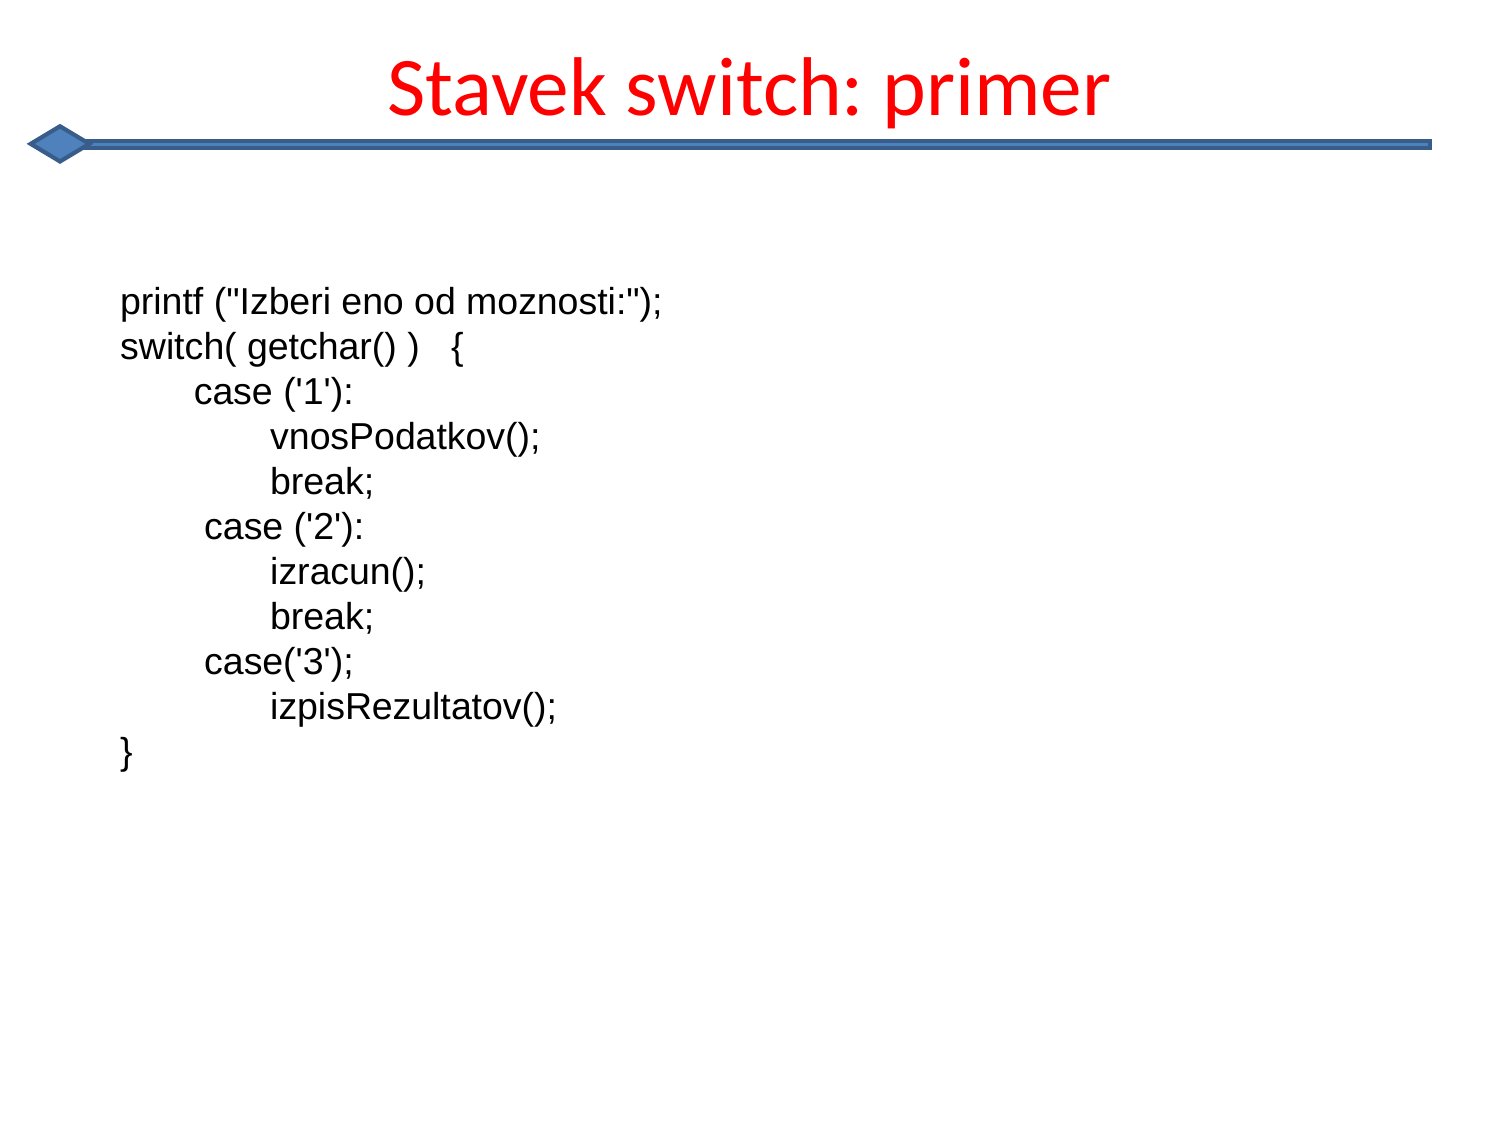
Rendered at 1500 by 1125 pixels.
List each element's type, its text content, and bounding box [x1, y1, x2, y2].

text_box printf ("Izberi eno od moznosti:"); switch( getchar() ) { case ('1'): vnosPodatkov(); break; case ('2'): izracun(); break; case('3'); izpisRezultatov(); } [105, 269, 1278, 825]
title Stavek switch: primer [75, 23, 1426, 141]
